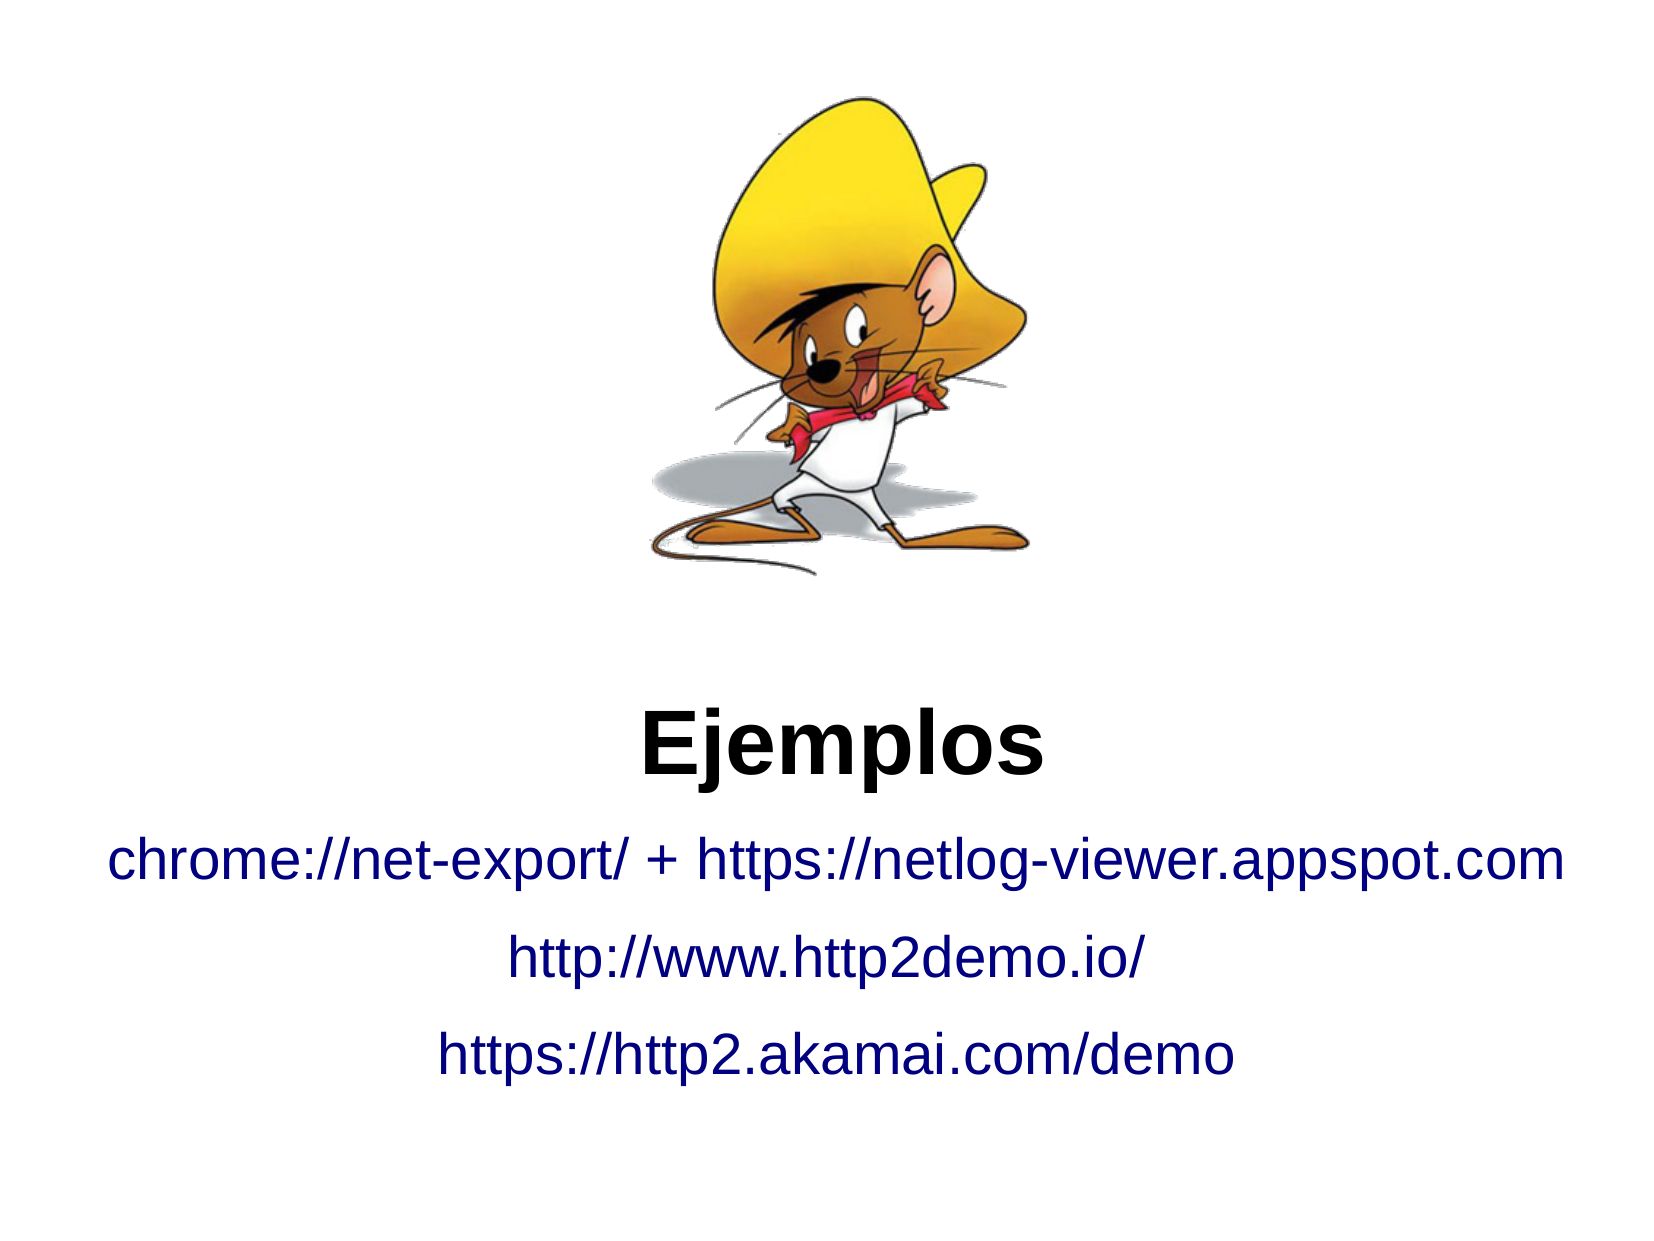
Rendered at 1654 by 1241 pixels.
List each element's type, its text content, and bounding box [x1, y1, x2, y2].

picture [628, 94, 1052, 151]
subtitle Ejemplos chrome://net-export/ + https://netlog-viewer.appspot.com http://www.http2demo.io/ https://http2.akamai.com/demo [82, 151, 1571, 1241]
